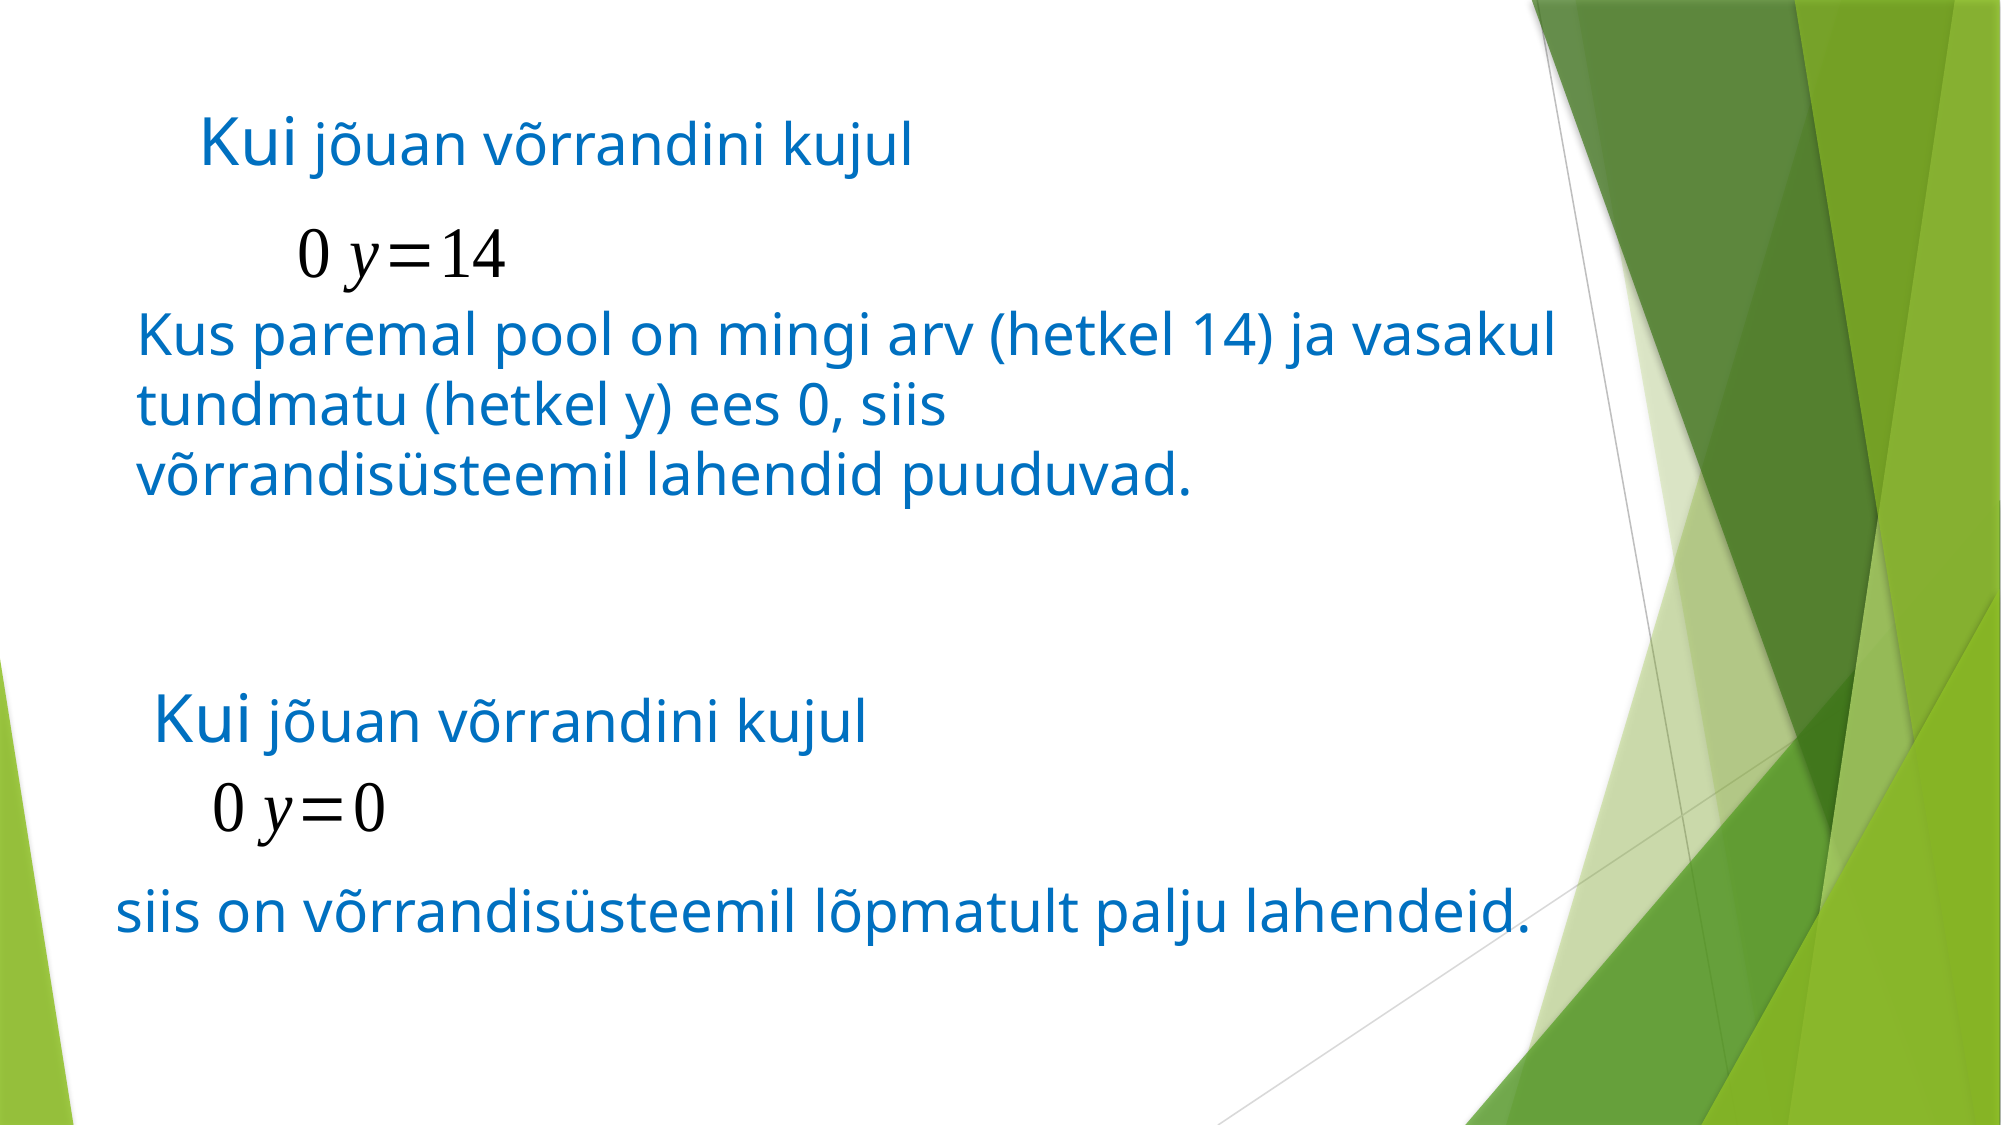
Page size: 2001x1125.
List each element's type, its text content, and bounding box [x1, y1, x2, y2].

text_box Kui jõuan võrrandini kujul [184, 91, 930, 186]
text_box Kui jõuan võrrandini kujul [138, 668, 884, 763]
text_box siis on võrrandisüsteemil lõpmatult palju lahendeid. [100, 867, 1547, 952]
chart [195, 765, 404, 847]
chart [280, 211, 526, 293]
text_box Kus paremal pool on mingi arv (hetkel 14) ja vasakul tundmatu (hetkel y) ees 0, siis võrrandisüsteemil lahendid puuduvad. [121, 289, 1573, 515]
